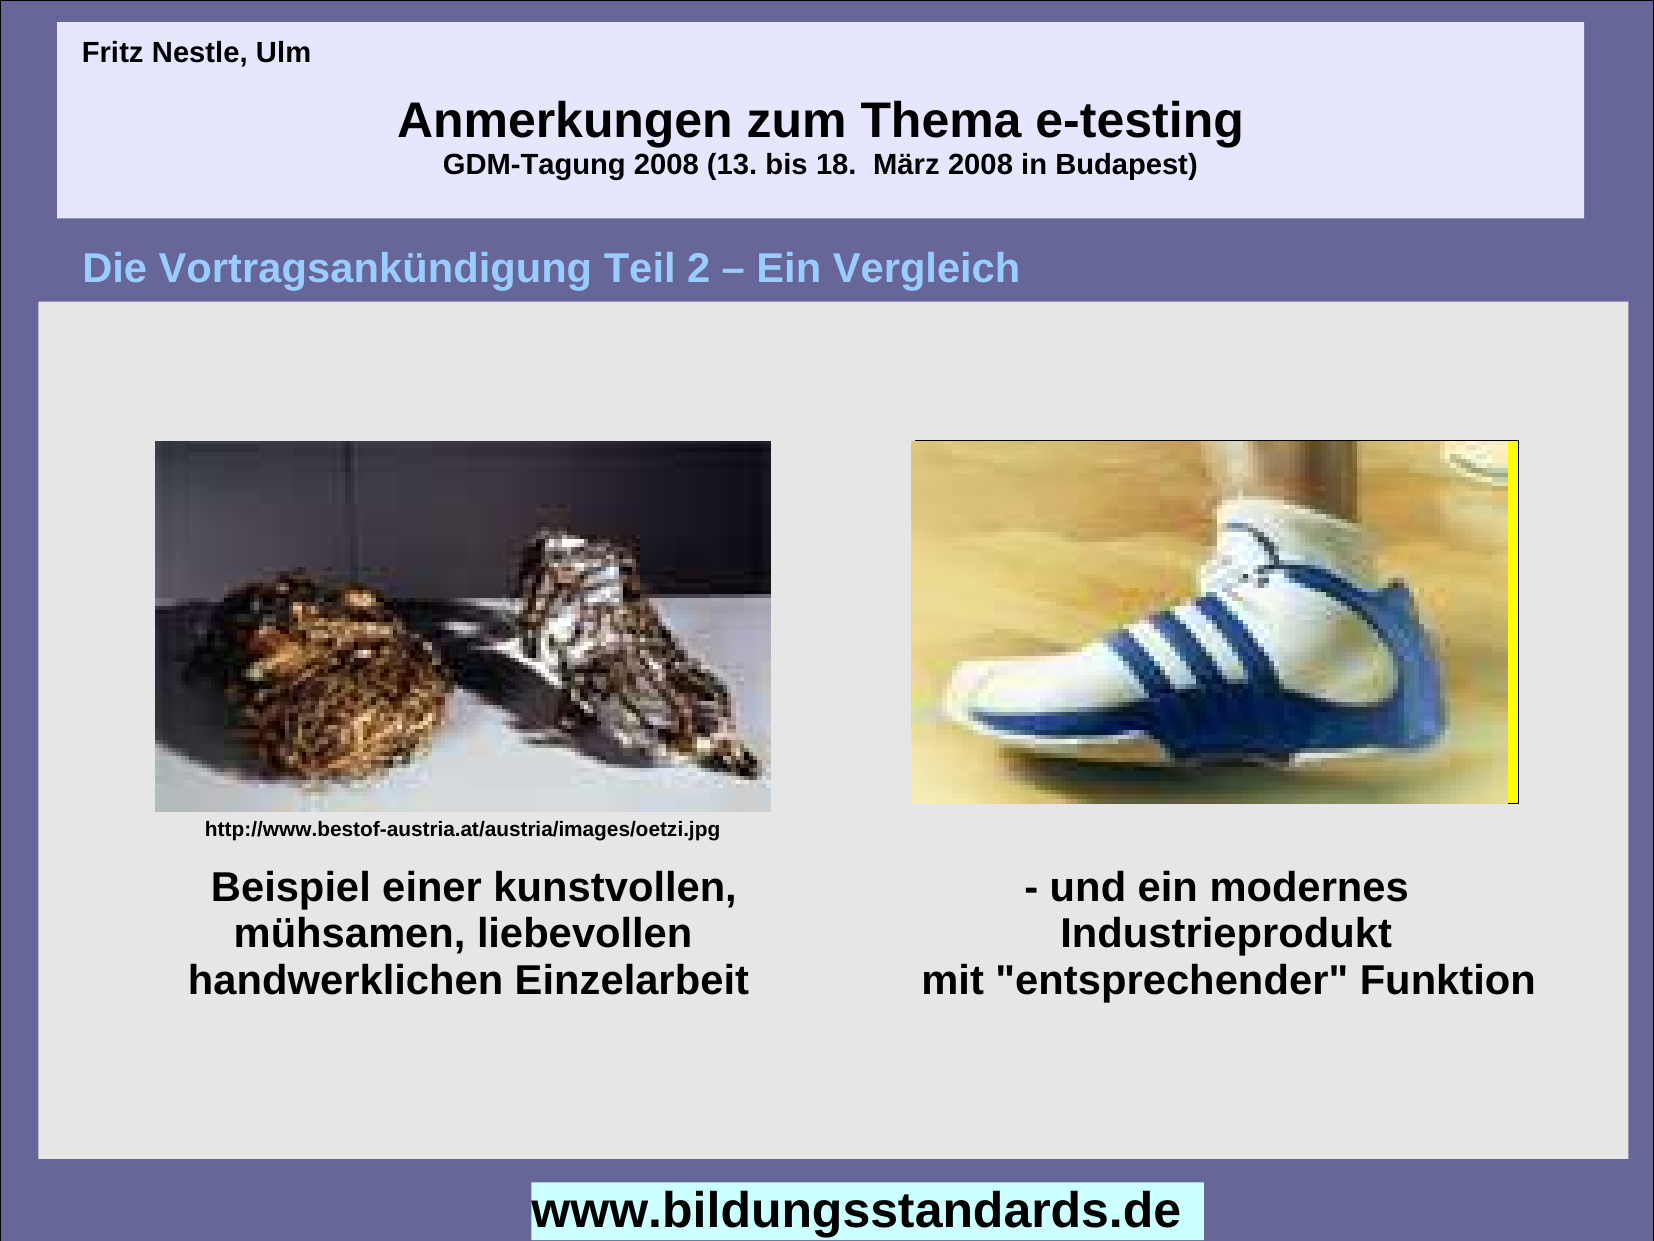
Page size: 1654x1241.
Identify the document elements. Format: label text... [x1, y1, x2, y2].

text_box [0, 0, 1654, 1241]
text_box http://www.bestof-austria.at/austria/images/oetzi.jpg Beispiel einer kunstvollen, - und ein modernes mühsamen, liebevollen Industrieprodukt handwerklichen Einzelarbeit mit "entsprechender" Funktion [38, 301, 1629, 1159]
picture [155, 441, 771, 812]
text_box Fritz Nestle, Ulm Anmerkungen zum Thema e-testing GDM-Tagung 2008 (13. bis 18. März 2008 in Budapest) [57, 22, 1585, 219]
picture [911, 441, 1508, 804]
text_box Was ist das? [915, 440, 1519, 804]
text_box Die Vortragsankündigung Teil 2 – Ein Vergleich [82, 244, 1171, 295]
text_box www.bildungsstandards.de [531, 1182, 1204, 1241]
